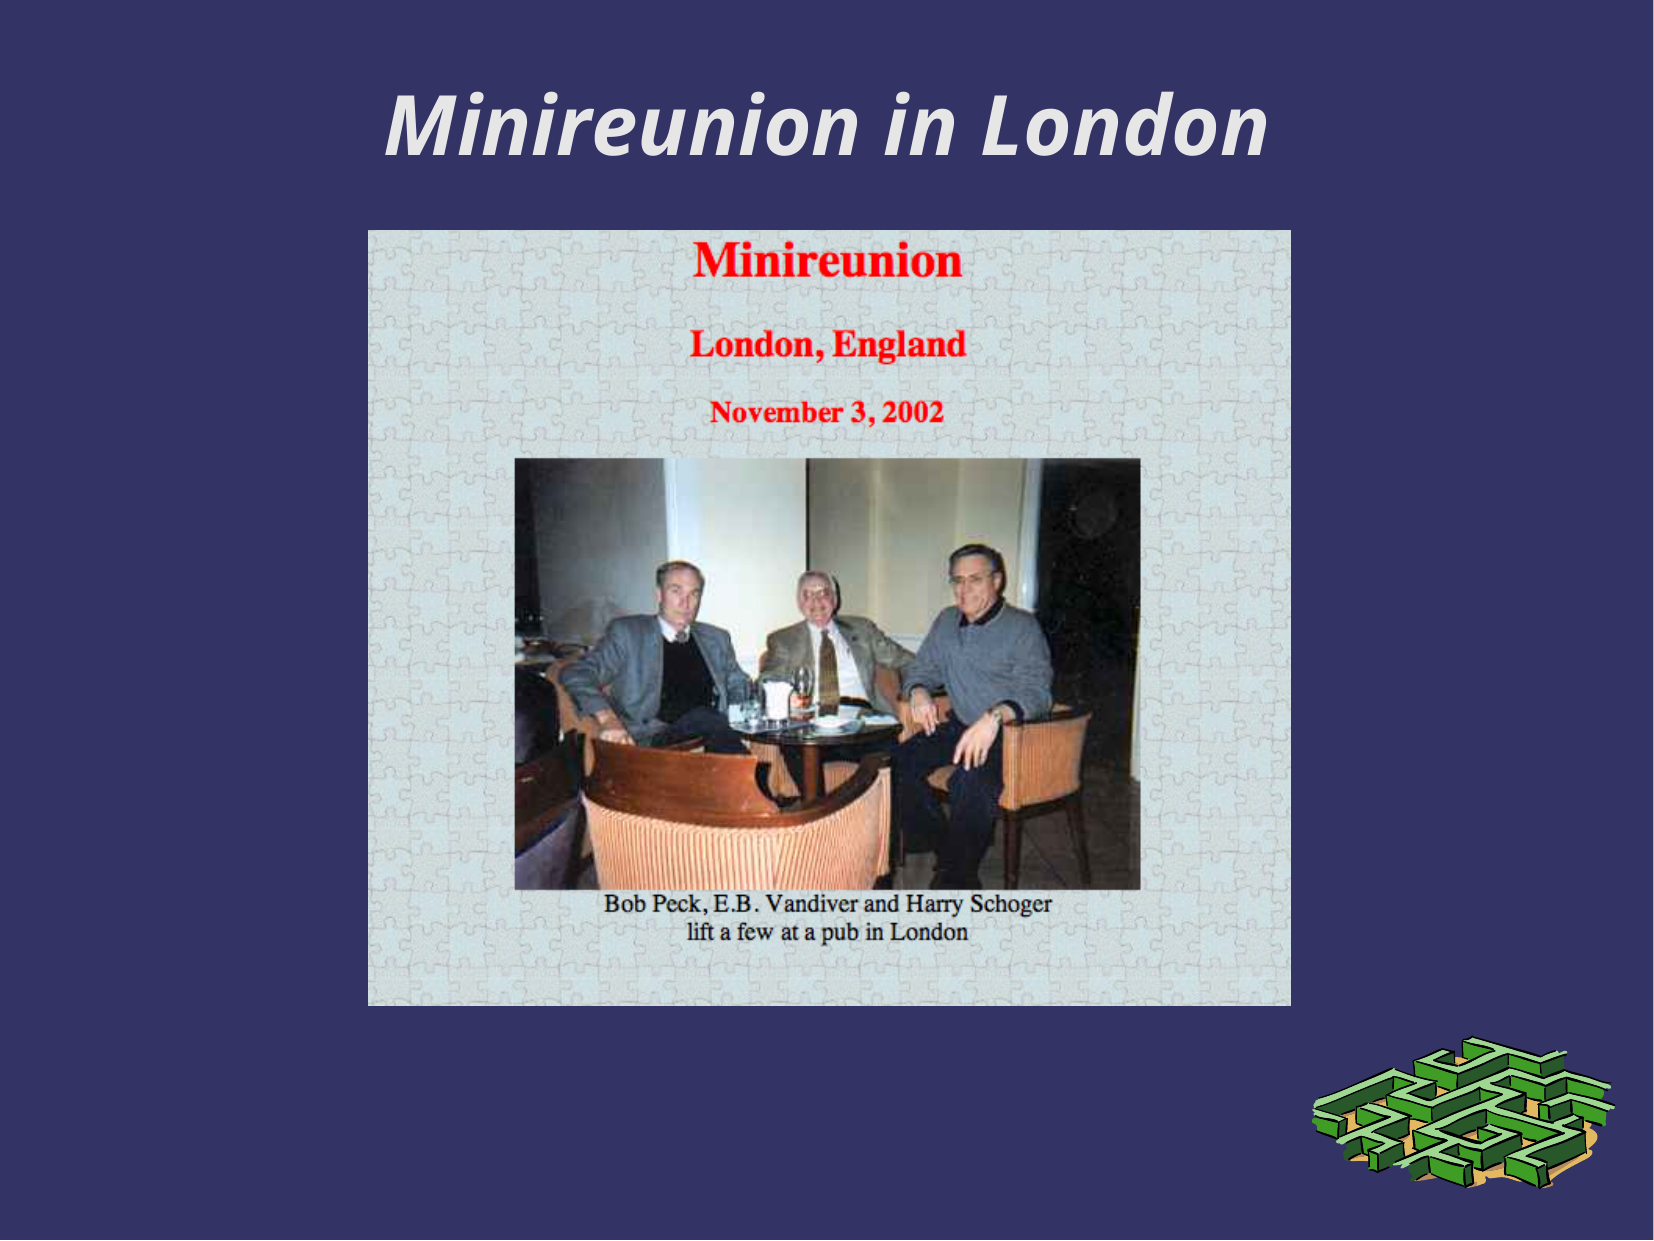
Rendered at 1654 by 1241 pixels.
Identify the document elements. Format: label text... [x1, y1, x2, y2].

title Minireunion in London [121, 19, 1534, 227]
picture [368, 230, 1291, 1006]
